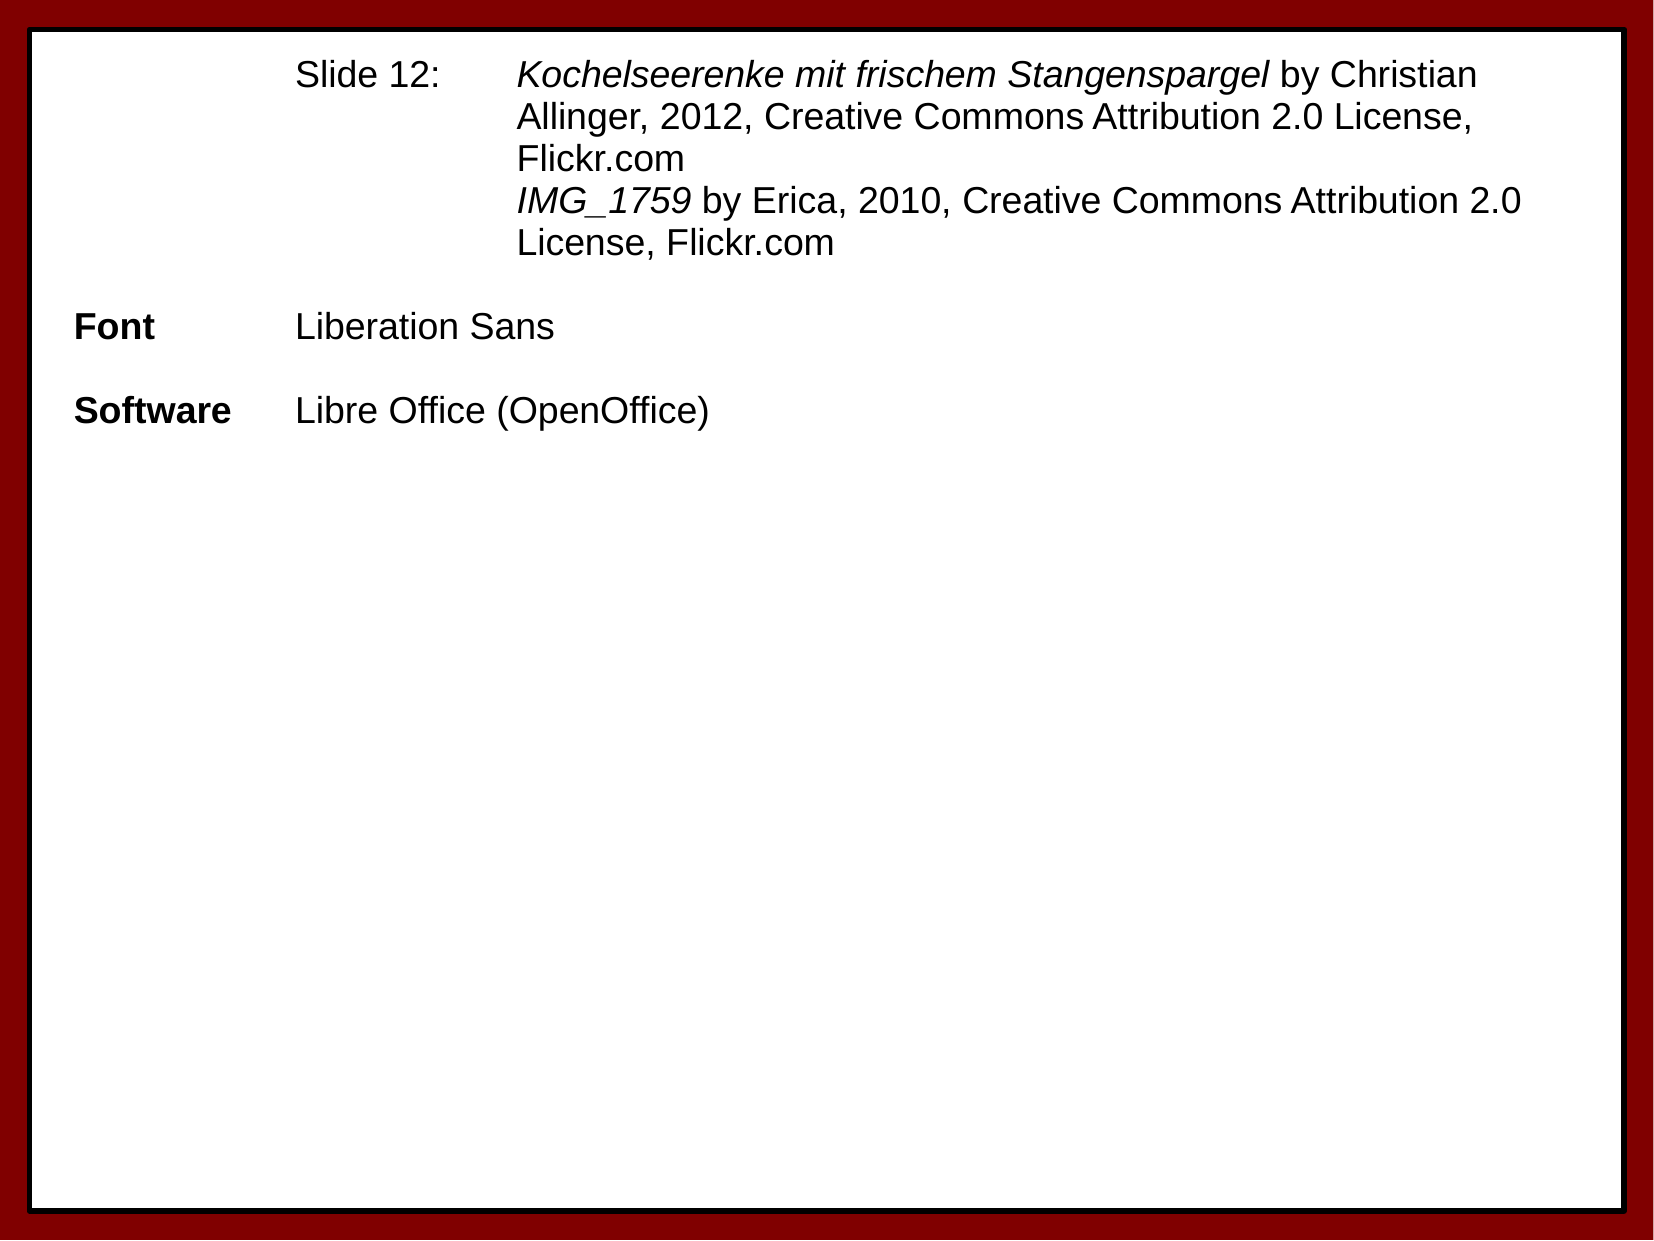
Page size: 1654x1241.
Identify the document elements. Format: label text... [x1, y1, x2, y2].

text_box [29, 29, 1625, 1211]
text_box Slide 12: Kochelseerenke mit frischem Stangenspargel by Christian Allinger, 2012, Creative Commons Attribution 2.0 License, Flickr.com IMG_1759 by Erica, 2010, Creative Commons Attribution 2.0 License, Flickr.com Font Liberation Sans Software Libre Office (OpenOffice) [59, 45, 1595, 1195]
